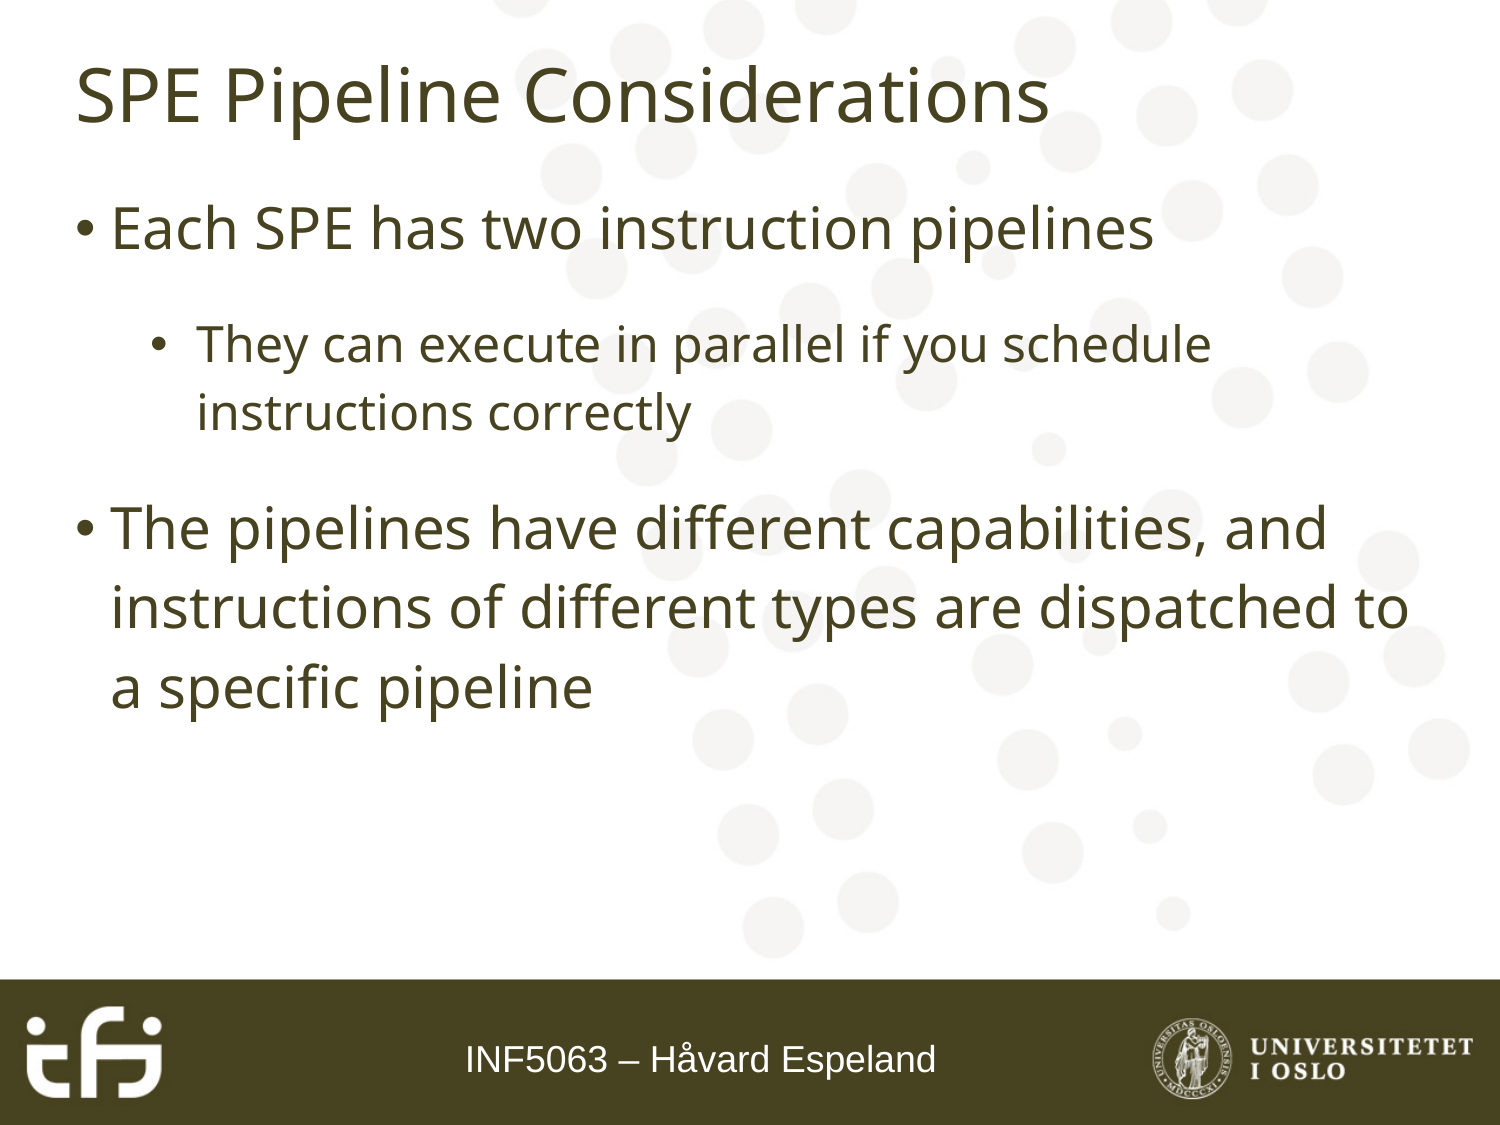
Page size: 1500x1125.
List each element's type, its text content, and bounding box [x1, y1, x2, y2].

title SPE Pipeline Considerations [75, 40, 1426, 146]
picture [0, 0, 1500, 1125]
list Each SPE has two instruction pipelines They can execute in parallel if you schedule instructions correctly The pipelines have different capabilities, and instructions of different types are dispatched to a specific pipeline [75, 187, 1426, 923]
